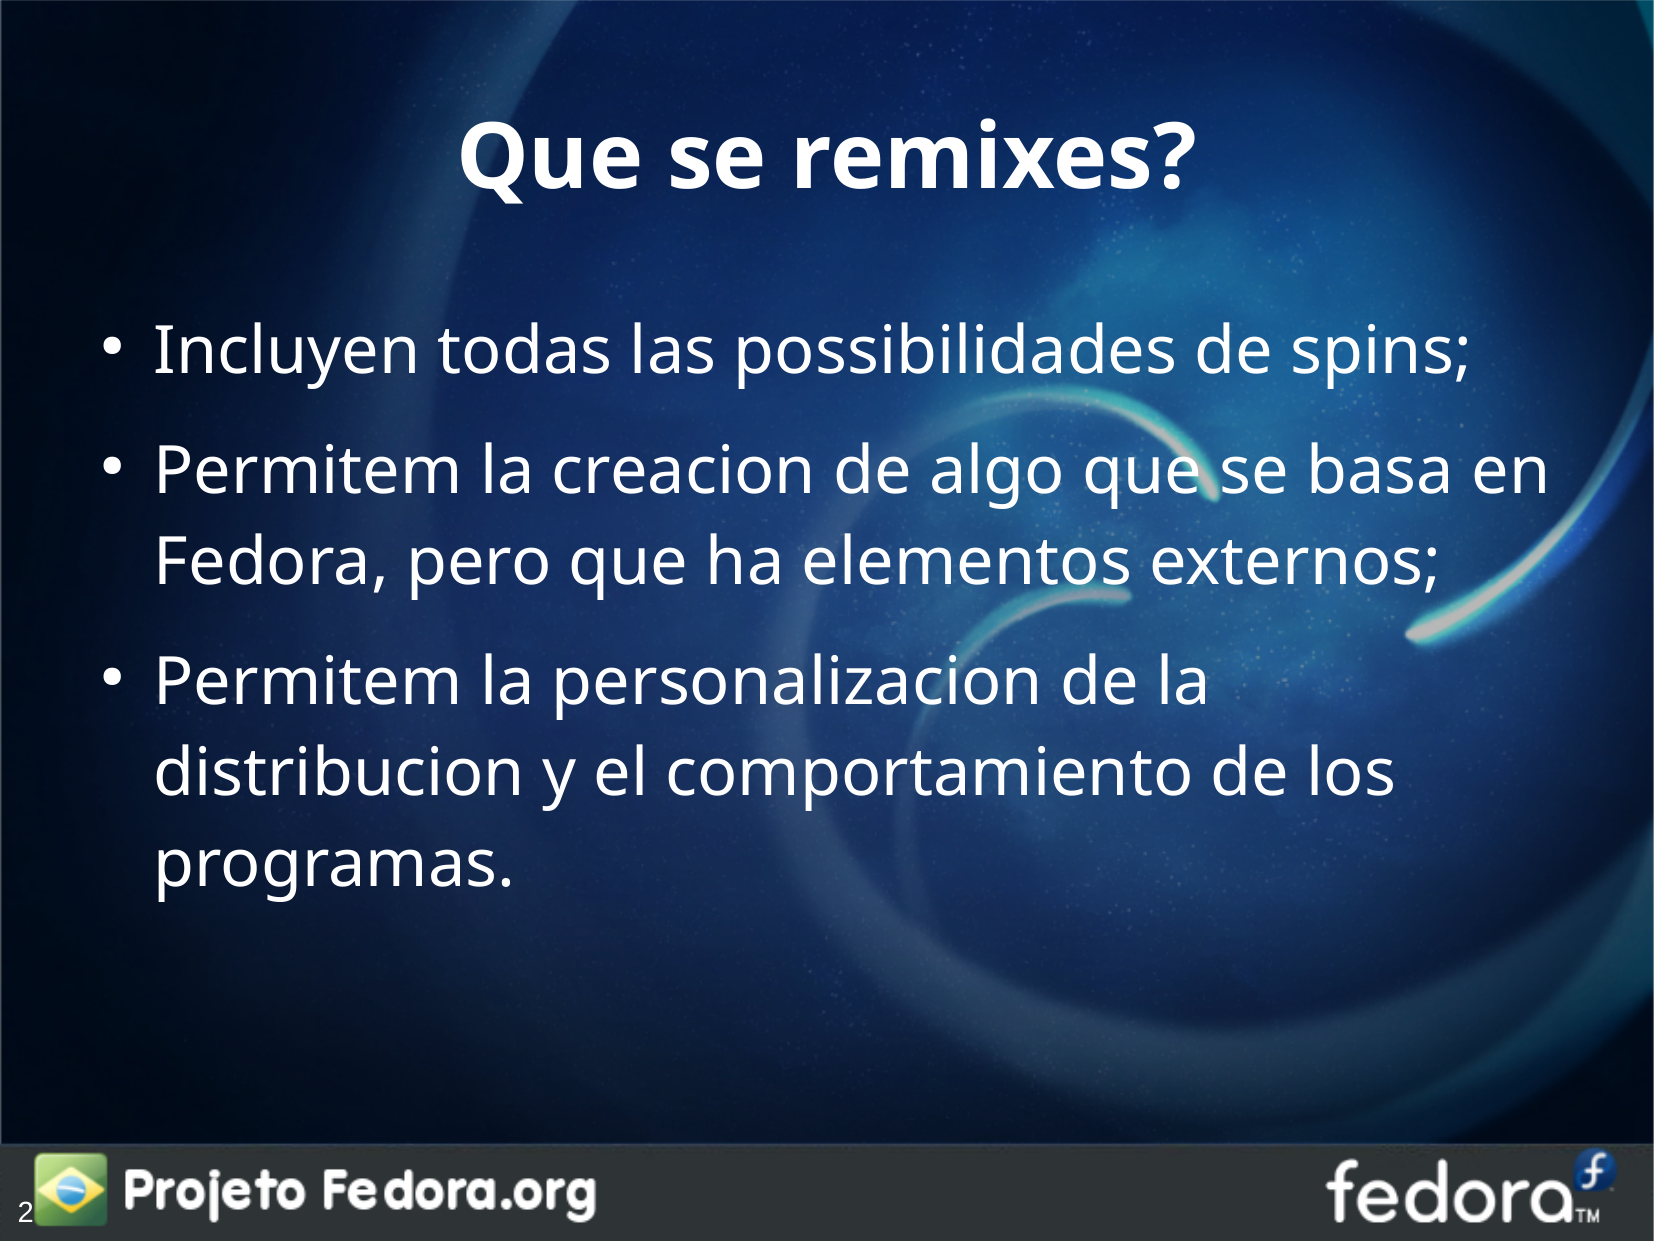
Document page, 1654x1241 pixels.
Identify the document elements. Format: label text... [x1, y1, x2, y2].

list Incluyen todas las possibilidades de spins; Permitem la creacion de algo que se basa en Fedora, pero que ha elementos externos; Permitem la personalizacion de la distribucion y el comportamiento de los programas. [82, 302, 1571, 1134]
picture [0, 0, 1654, 1241]
title Que se remixes? [82, 49, 1571, 257]
